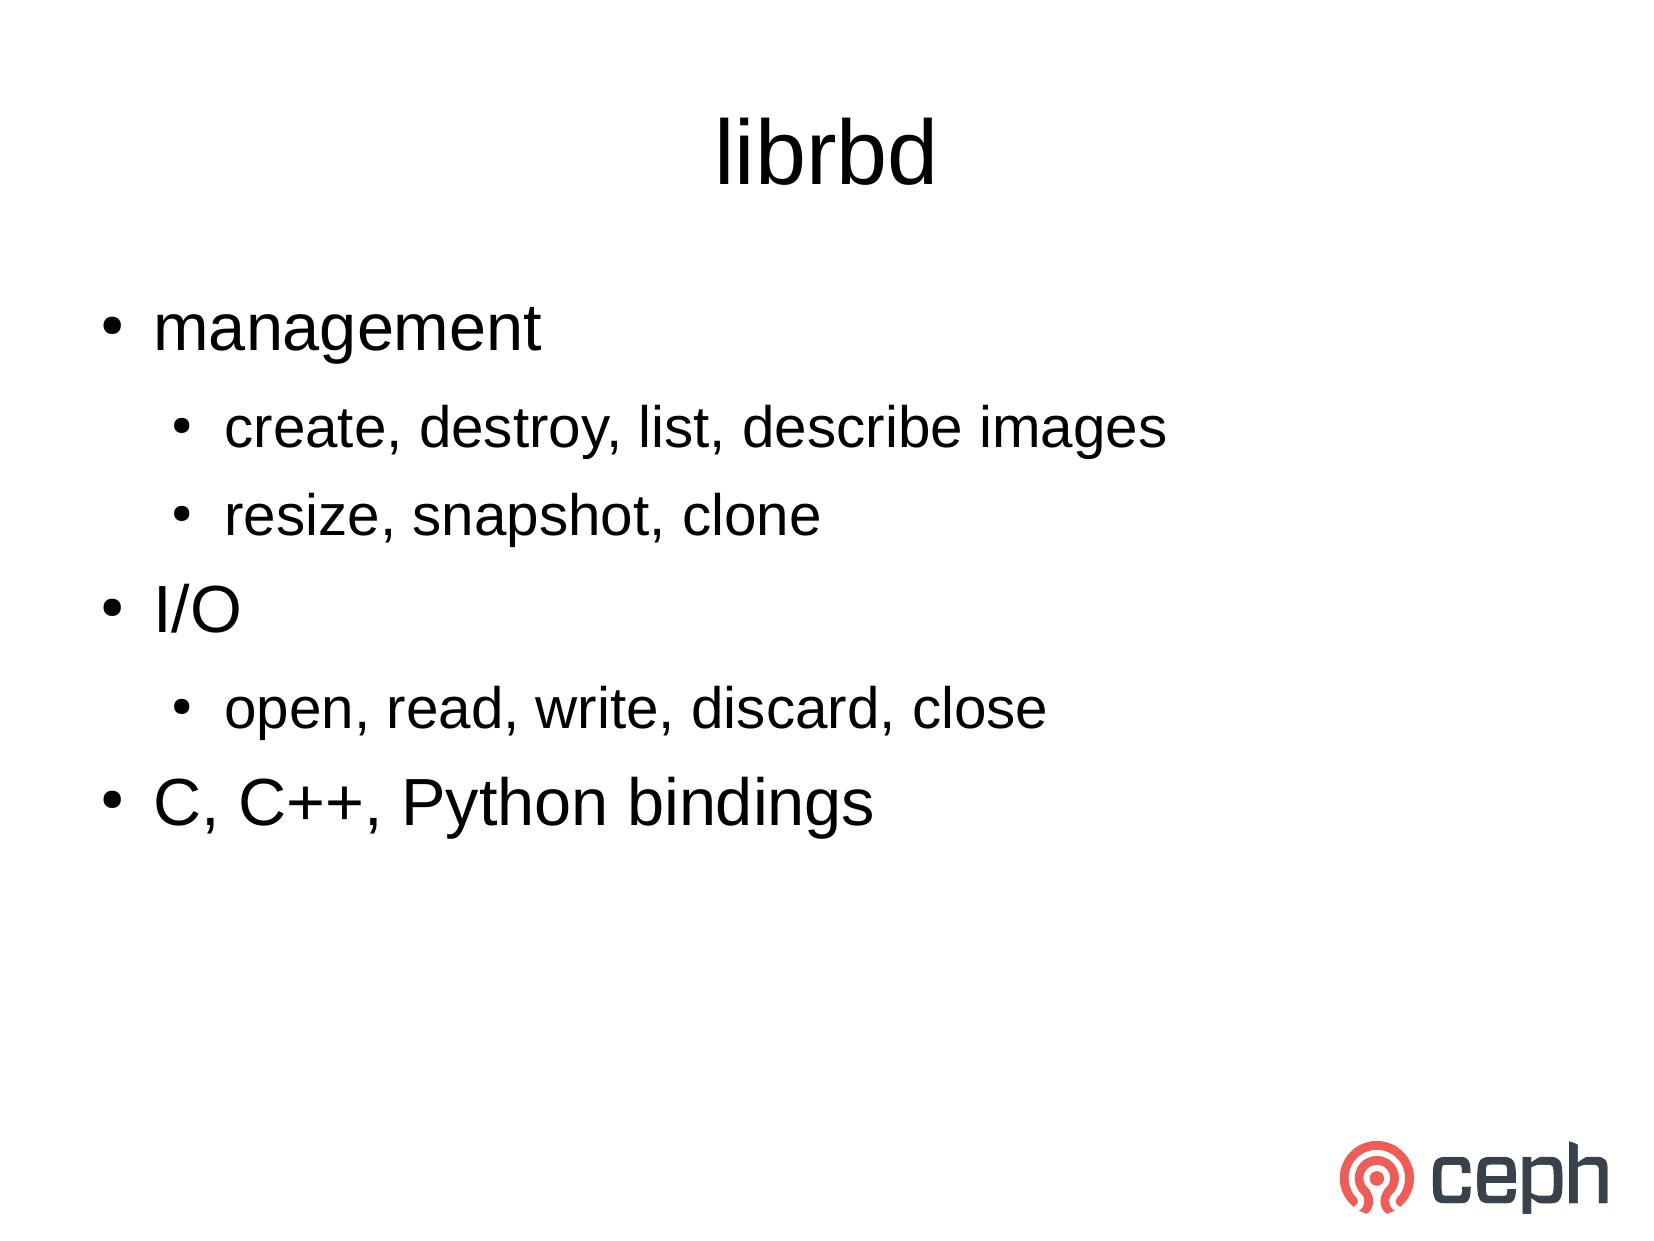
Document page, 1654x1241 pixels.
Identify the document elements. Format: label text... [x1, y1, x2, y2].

list management create, destroy, list, describe images resize, snapshot, clone I/O open, read, write, discard, close C, C++, Python bindings [82, 290, 1571, 1010]
picture [1293, 1095, 1654, 1241]
title librbd [82, 49, 1571, 257]
